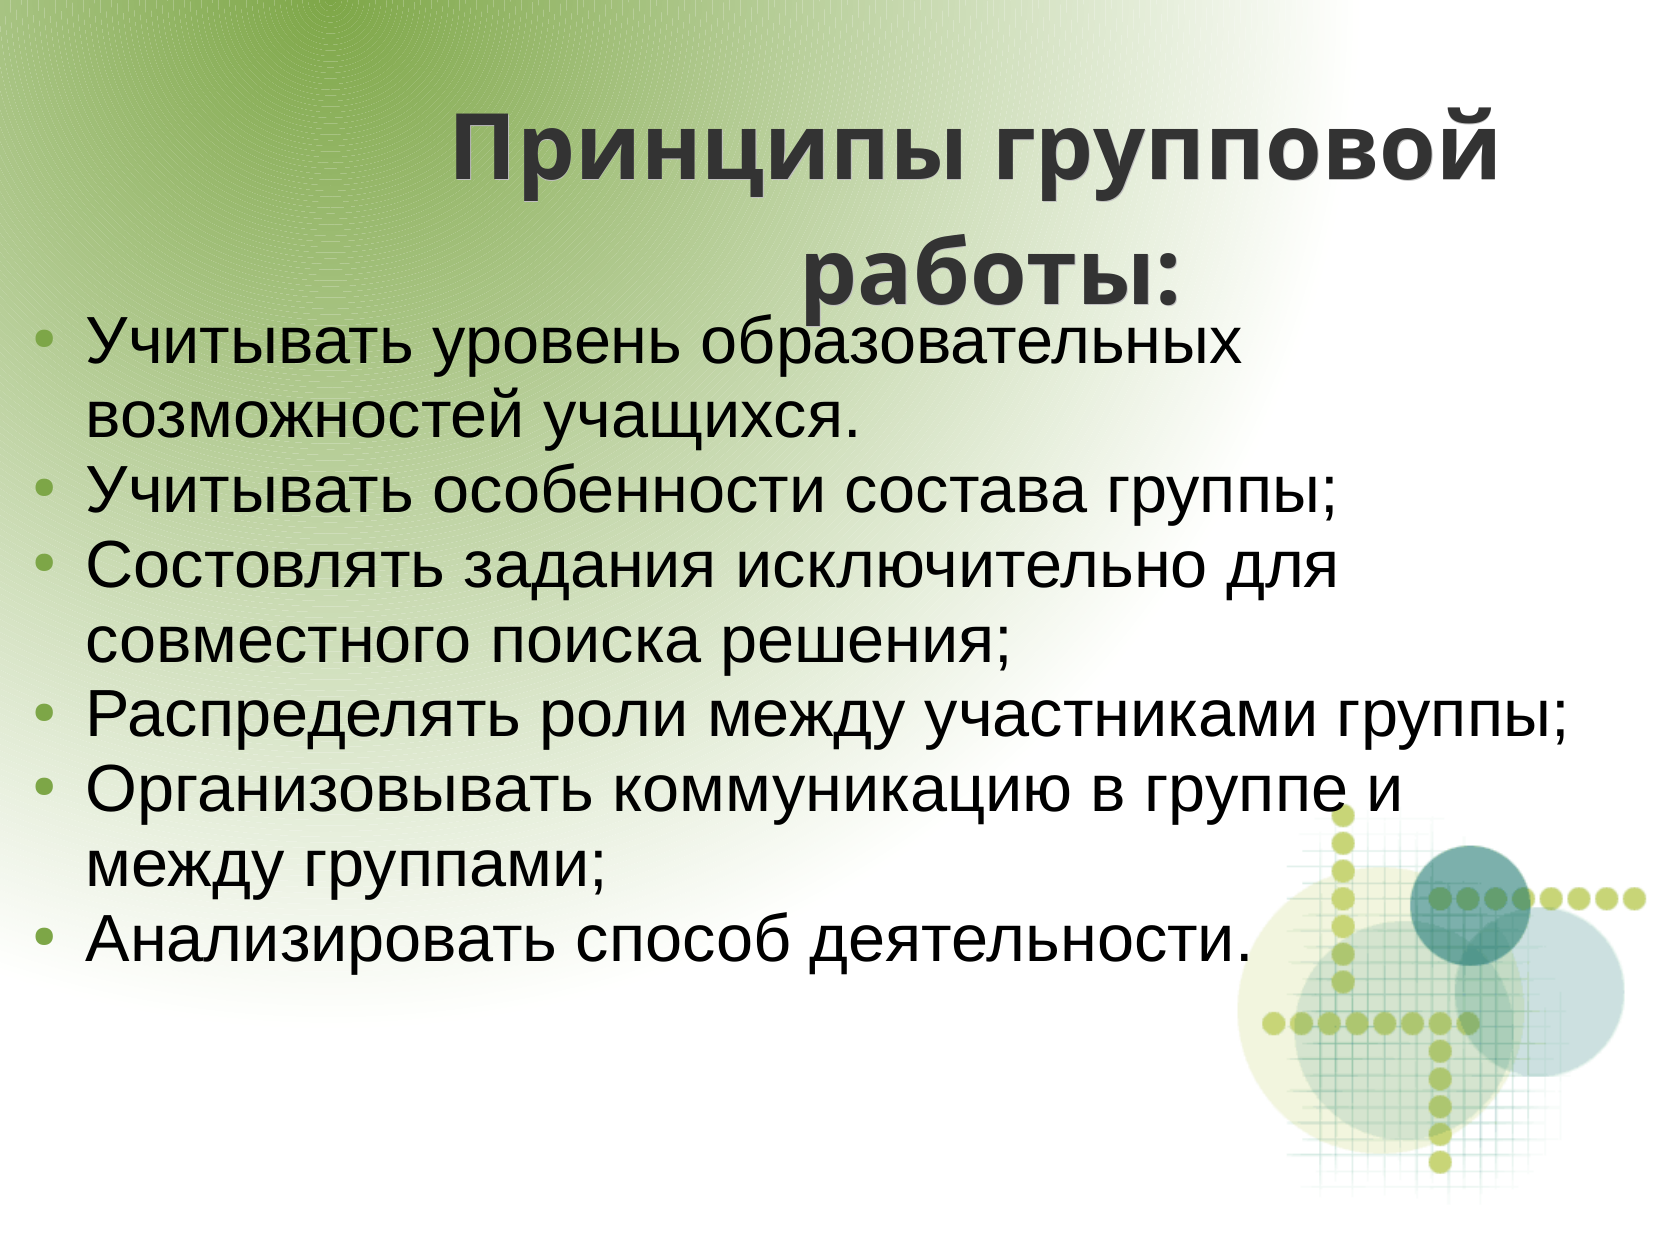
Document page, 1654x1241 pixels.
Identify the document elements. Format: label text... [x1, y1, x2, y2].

picture [1224, 792, 1654, 1211]
title Принципы групповой работы: [121, 102, 1534, 295]
text_box Учитывать уровень образовательных возможностей учащихся. Учитывать особенности состава группы; Состовлять задания исключительно для совместного поиска решения; Распределять роли между участниками группы; Организовывать коммуникацию в группе и между группами; Анализировать способ деятельности. [0, 295, 1612, 1125]
